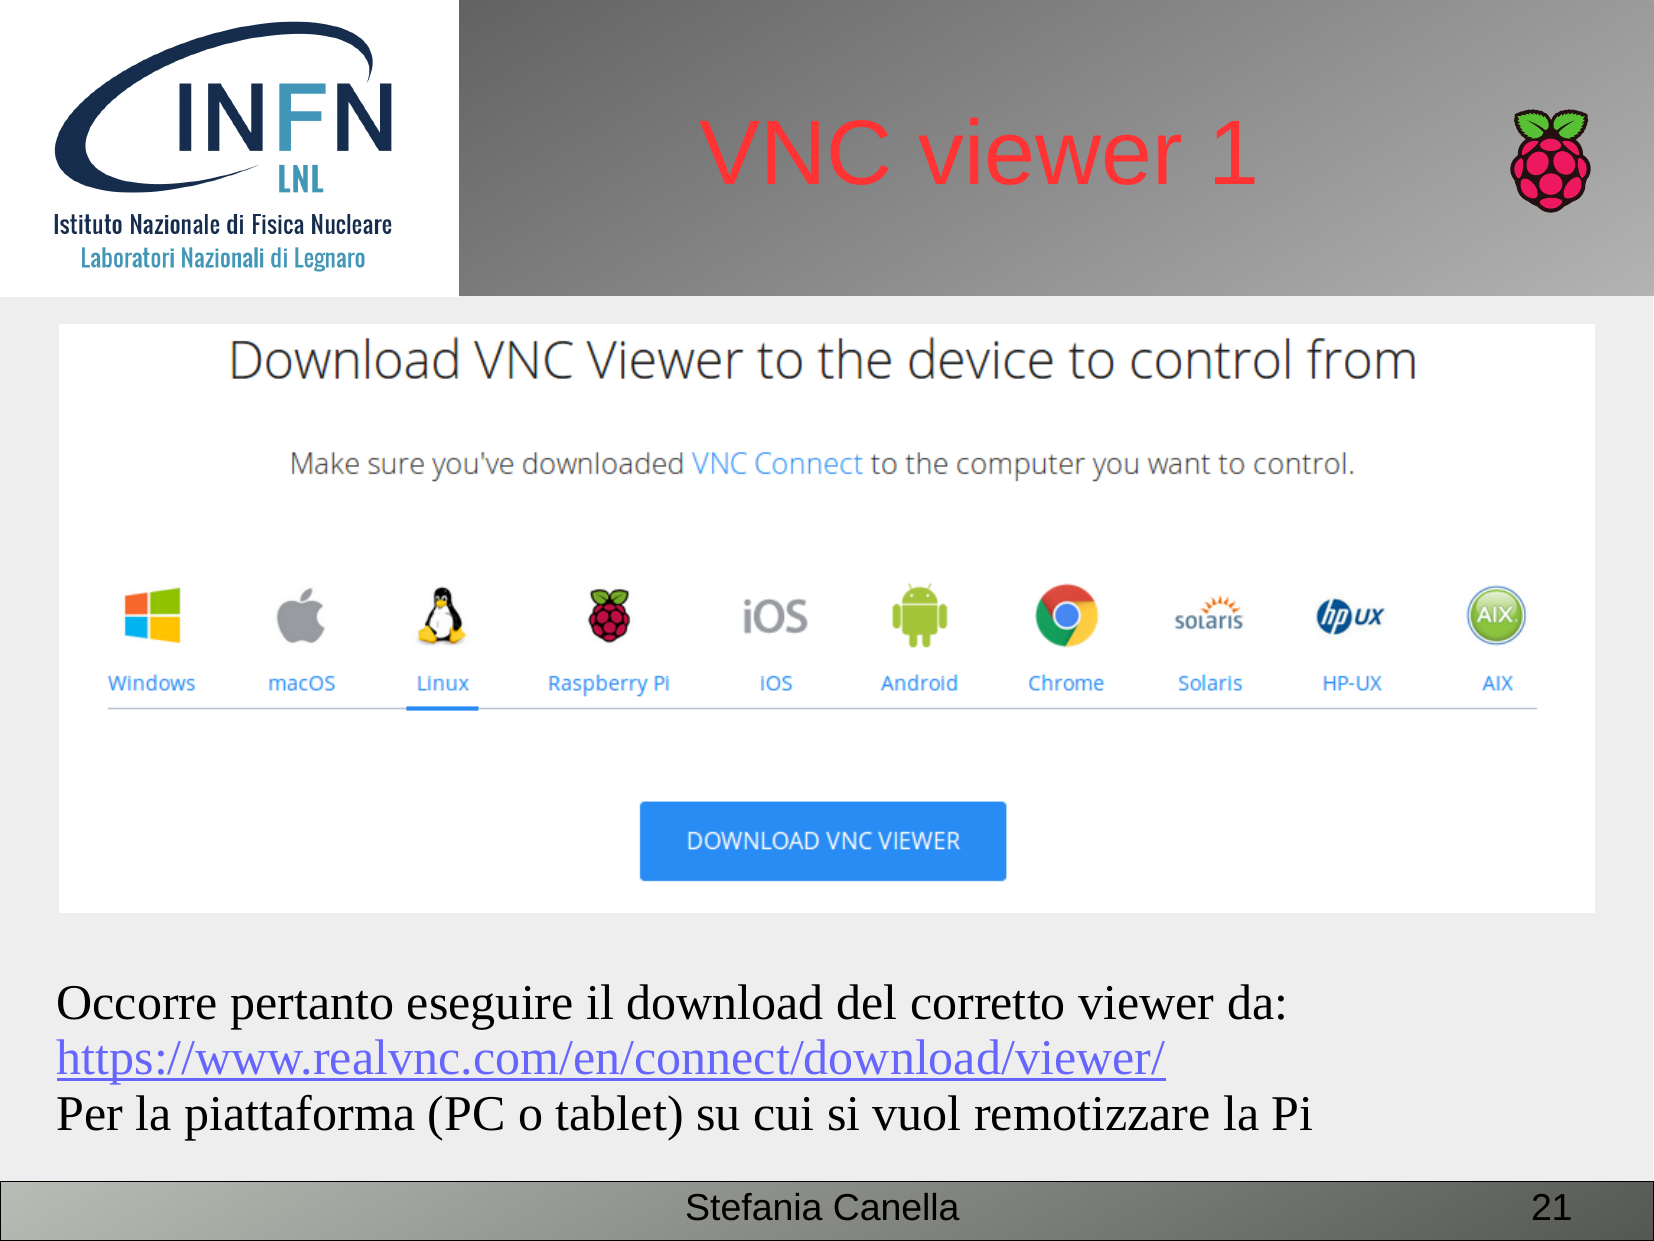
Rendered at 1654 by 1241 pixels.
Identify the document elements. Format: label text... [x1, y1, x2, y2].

text_box <number> [1516, 1178, 1654, 1241]
text_box [0, 1181, 670, 1241]
picture [59, 324, 1595, 913]
text_box [984, 1181, 1516, 1241]
picture [0, 0, 459, 297]
text_box [459, 0, 1654, 296]
title VNC viewer 1 [459, 49, 1571, 257]
text_box Stefania Canella [670, 1178, 984, 1241]
text_box Occorre pertanto eseguire il download del corretto viewer da: https://www.realvnc.com/en/connect/download/viewer/ Per la piattaforma (PC o tablet) su cui si vuol remotizzare la Pi [56, 960, 1598, 1157]
